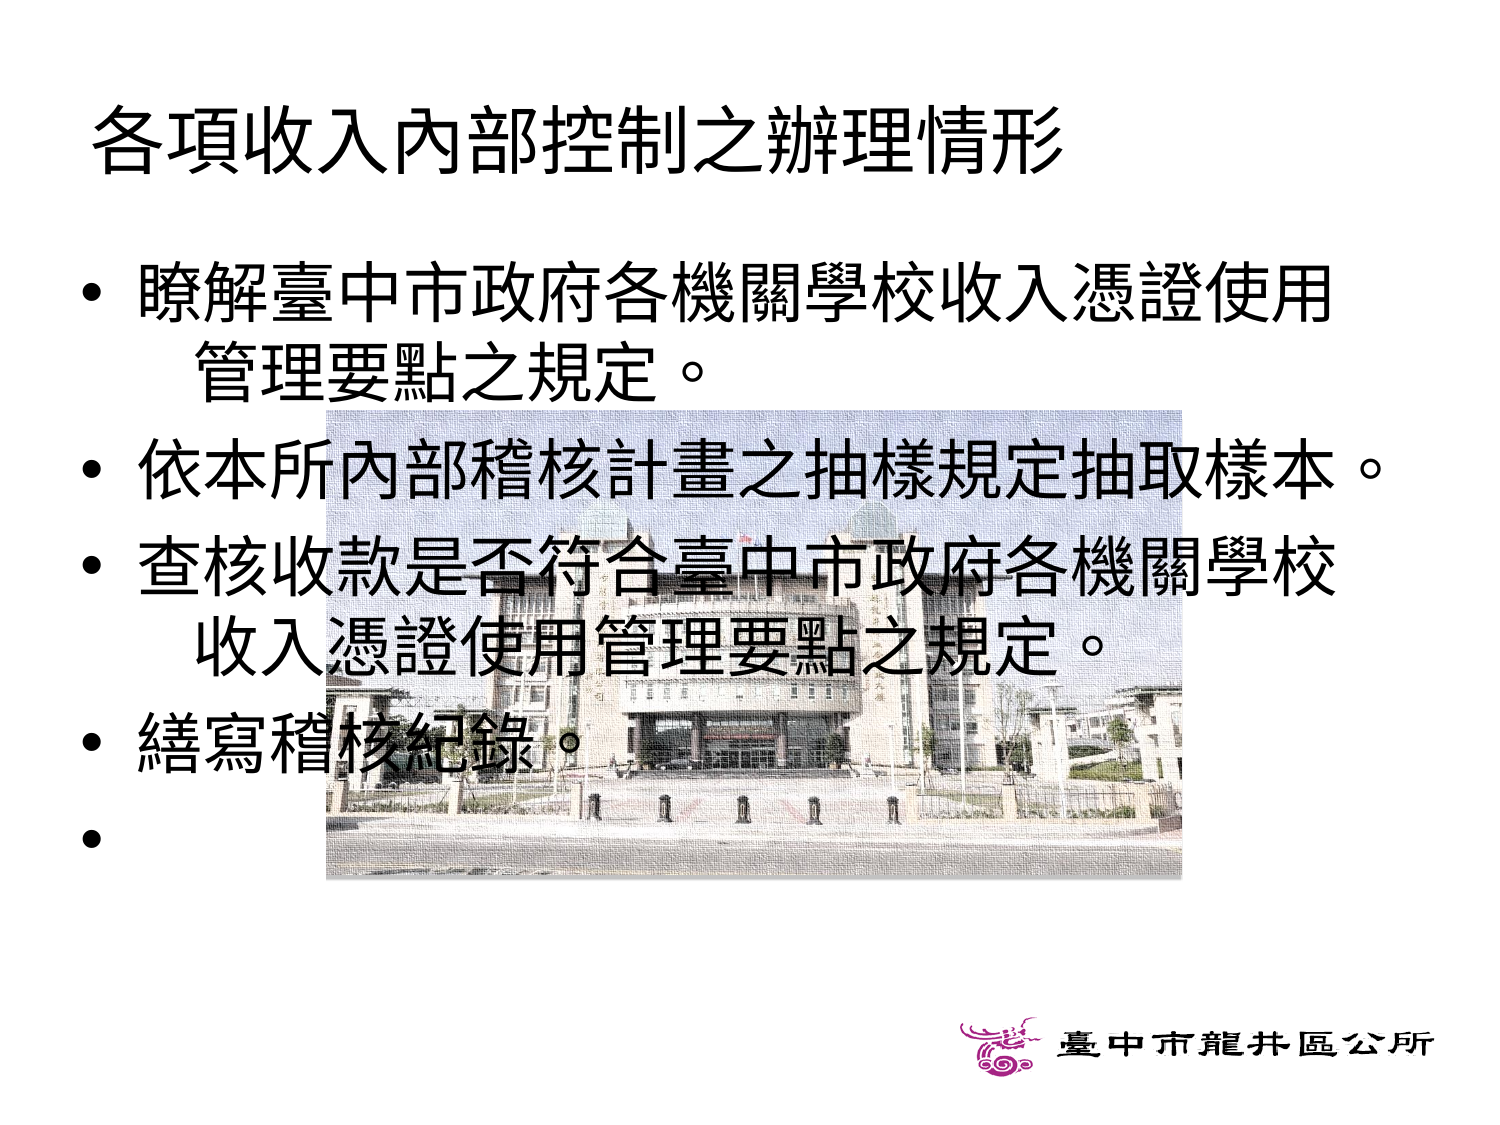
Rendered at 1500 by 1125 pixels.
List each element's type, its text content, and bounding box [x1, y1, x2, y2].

title 各項收入內部控制之辦理情形 [75, 45, 1426, 233]
list 瞭解臺中市政府各機關學校收入憑證使用管理要點之規定。 依本所內部稽核計畫之抽樣規定抽取樣本。 查核收款是否符合臺中市政府各機關學校收入憑證使用管理要點之規定。 繕寫稽核紀錄。 [64, 243, 1415, 986]
